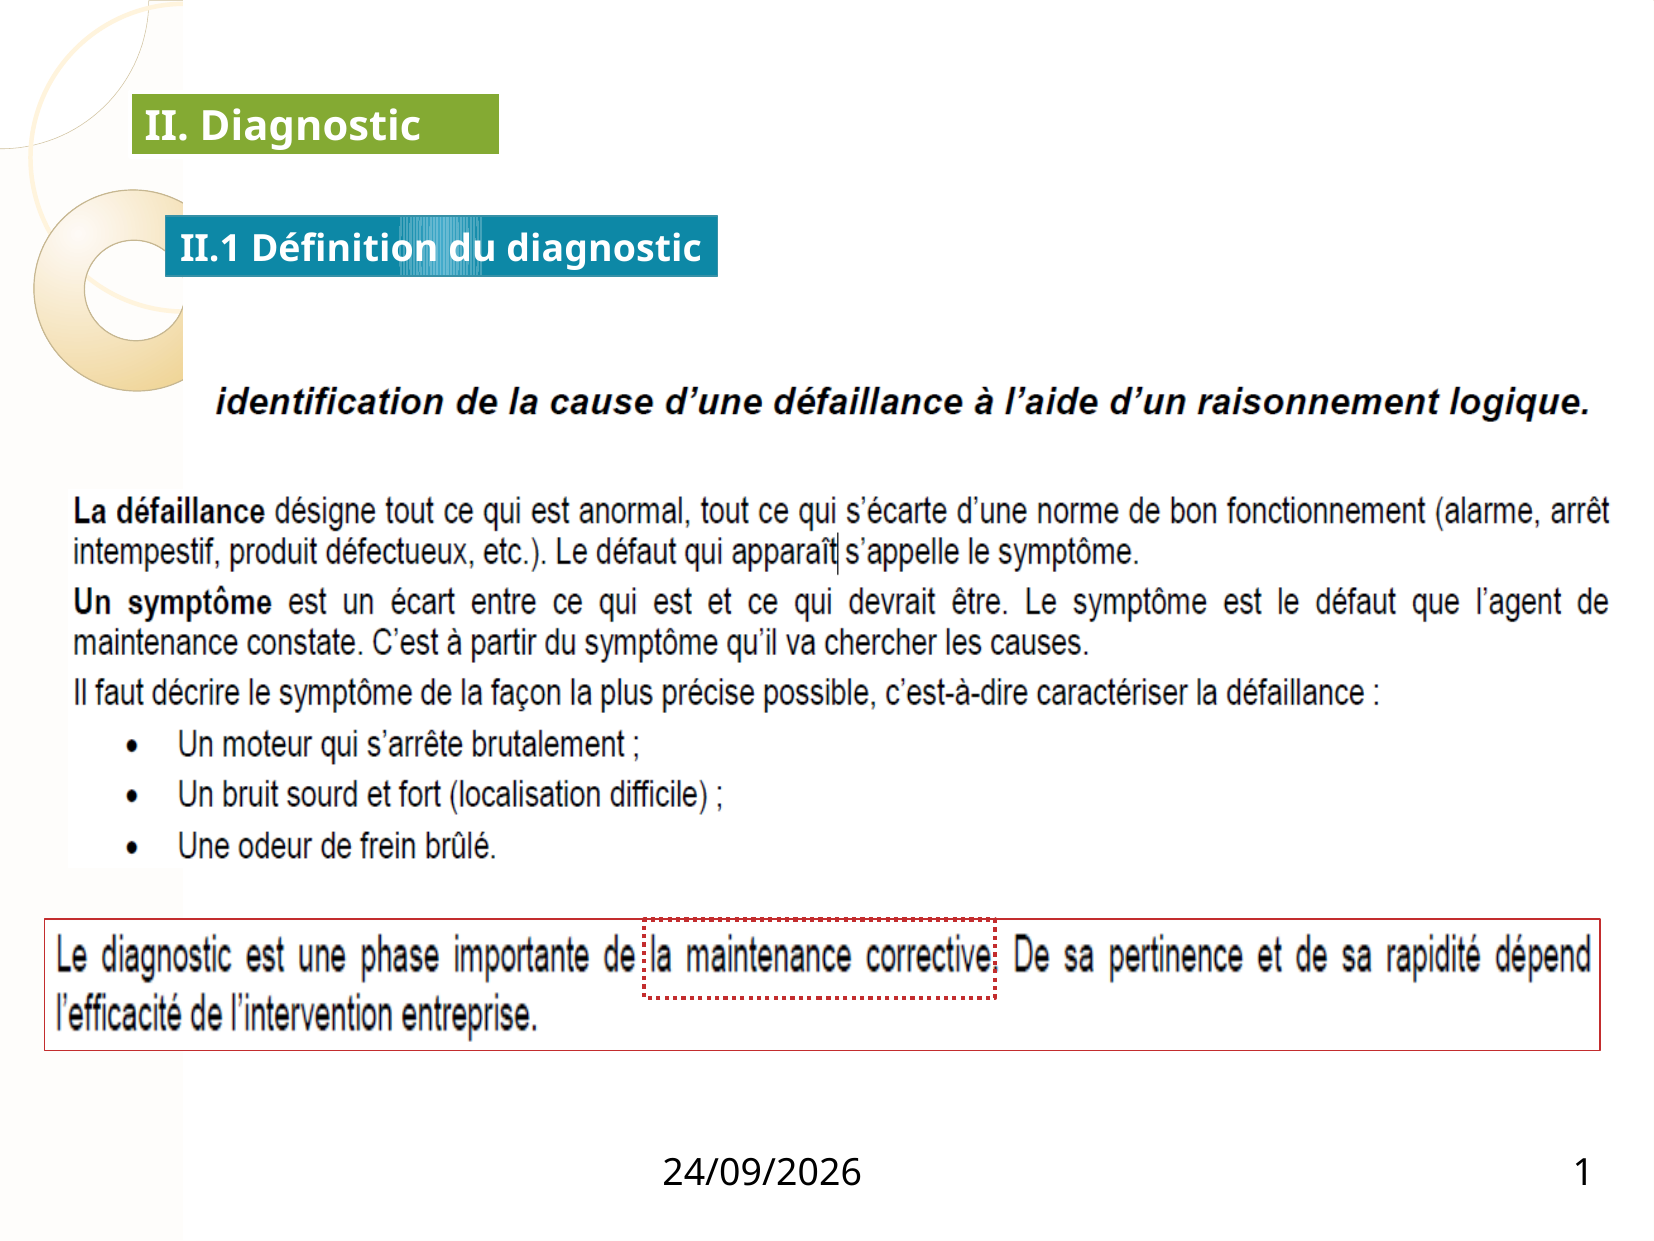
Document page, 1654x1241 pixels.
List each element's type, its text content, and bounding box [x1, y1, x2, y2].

picture [45, 919, 1600, 1050]
slide_number 02/07/2018 [647, 1140, 1034, 1227]
slide_number <numéro> [1557, 1140, 1641, 1227]
text_box II. Diagnostic [129, 91, 502, 157]
text_box II.1 Définition du diagnostic [165, 216, 718, 277]
picture [214, 377, 1595, 428]
picture [68, 489, 1628, 868]
